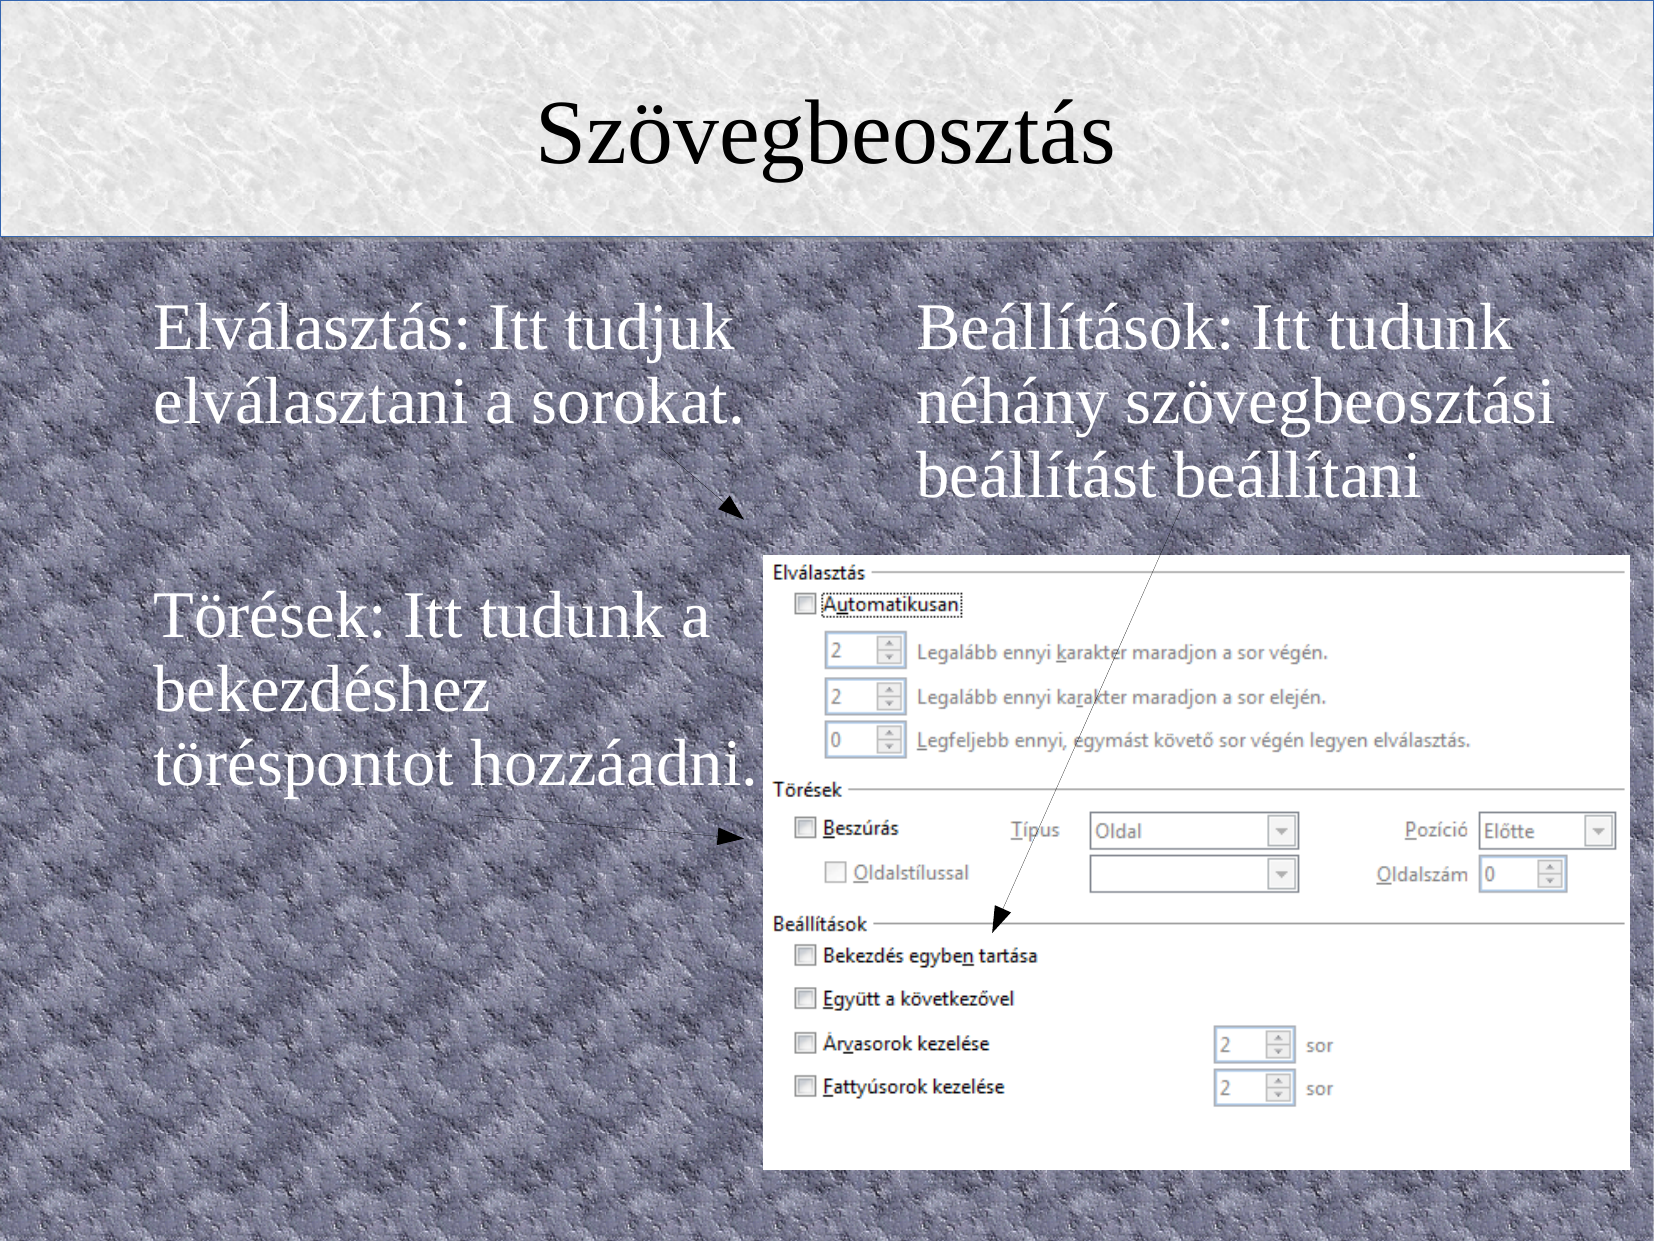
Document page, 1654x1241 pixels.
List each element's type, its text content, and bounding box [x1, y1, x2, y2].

title Szövegbeosztás [82, 29, 1571, 237]
picture [0, 237, 1654, 1241]
picture [1, 1, 1653, 236]
list Elválasztás: Itt tudjuk elválasztani a sorokat. [82, 290, 809, 532]
list Beállítások: Itt tudunk néhány szövegbeosztási beállítást beállítani [845, 290, 1572, 532]
list Törések: Itt tudunk a bekezdéshez töréspontot hozzáadni. [82, 578, 763, 922]
